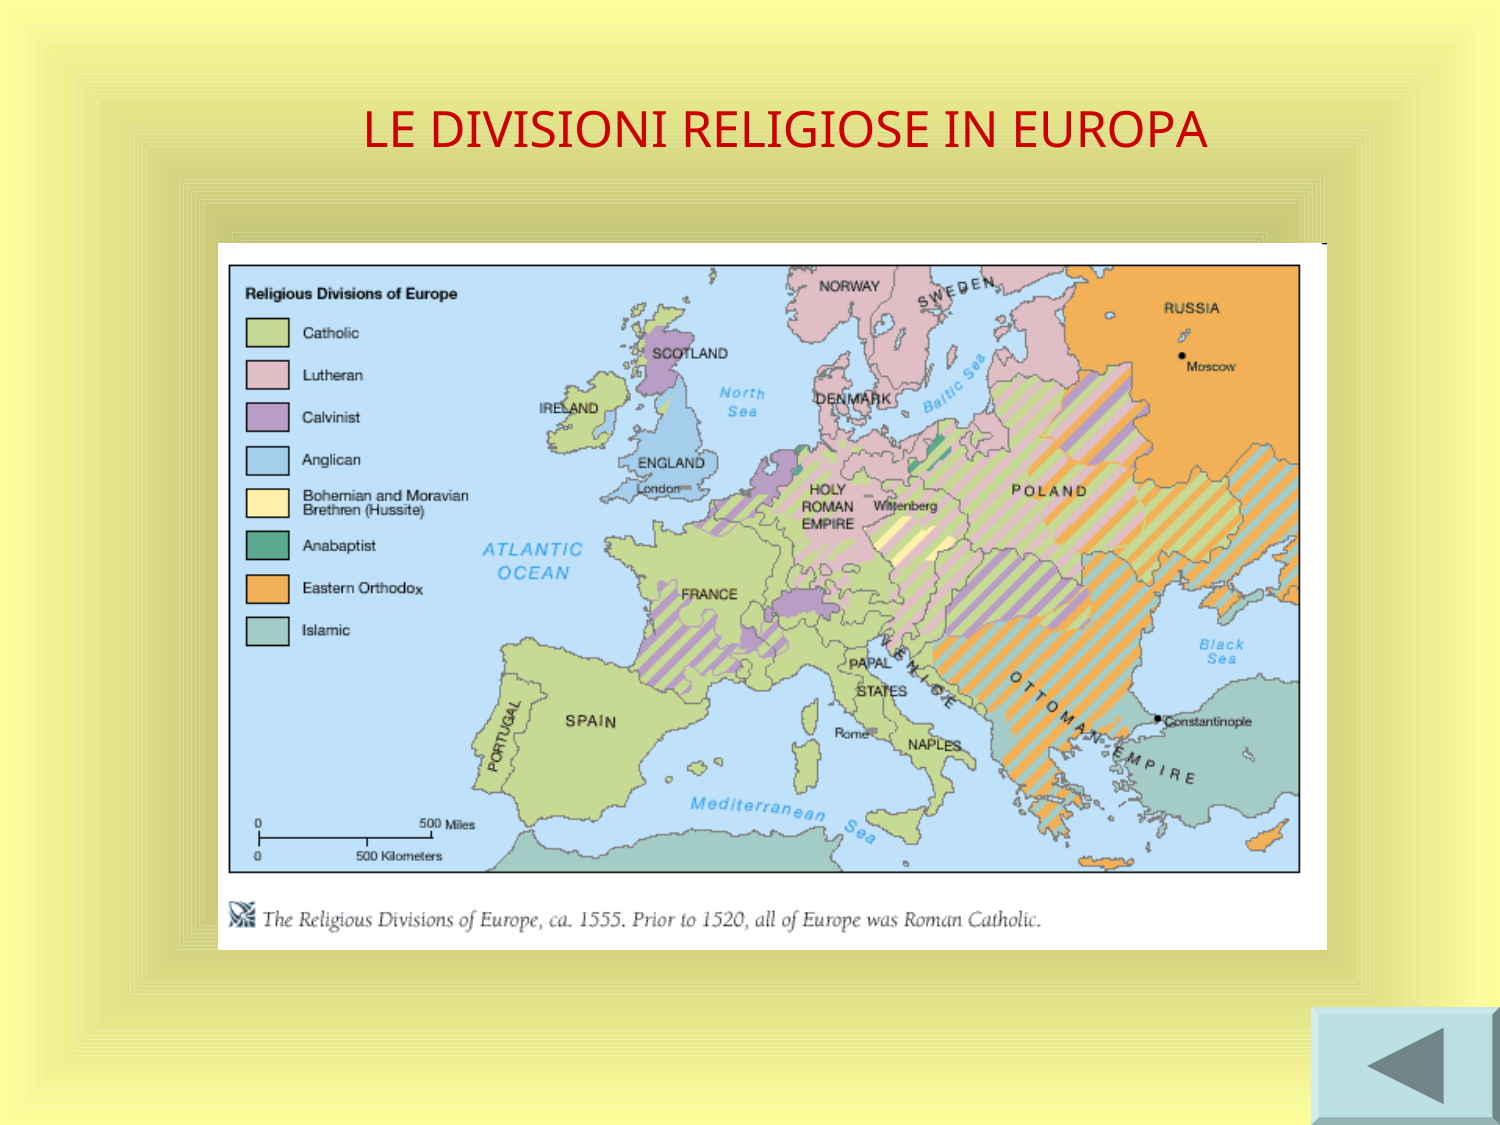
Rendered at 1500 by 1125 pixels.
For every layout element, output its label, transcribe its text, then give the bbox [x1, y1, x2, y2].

text_box LE DIVISIONI RELIGIOSE IN EUROPA [194, 90, 1377, 166]
text_box [1312, 1007, 1500, 1125]
picture [218, 243, 1327, 950]
